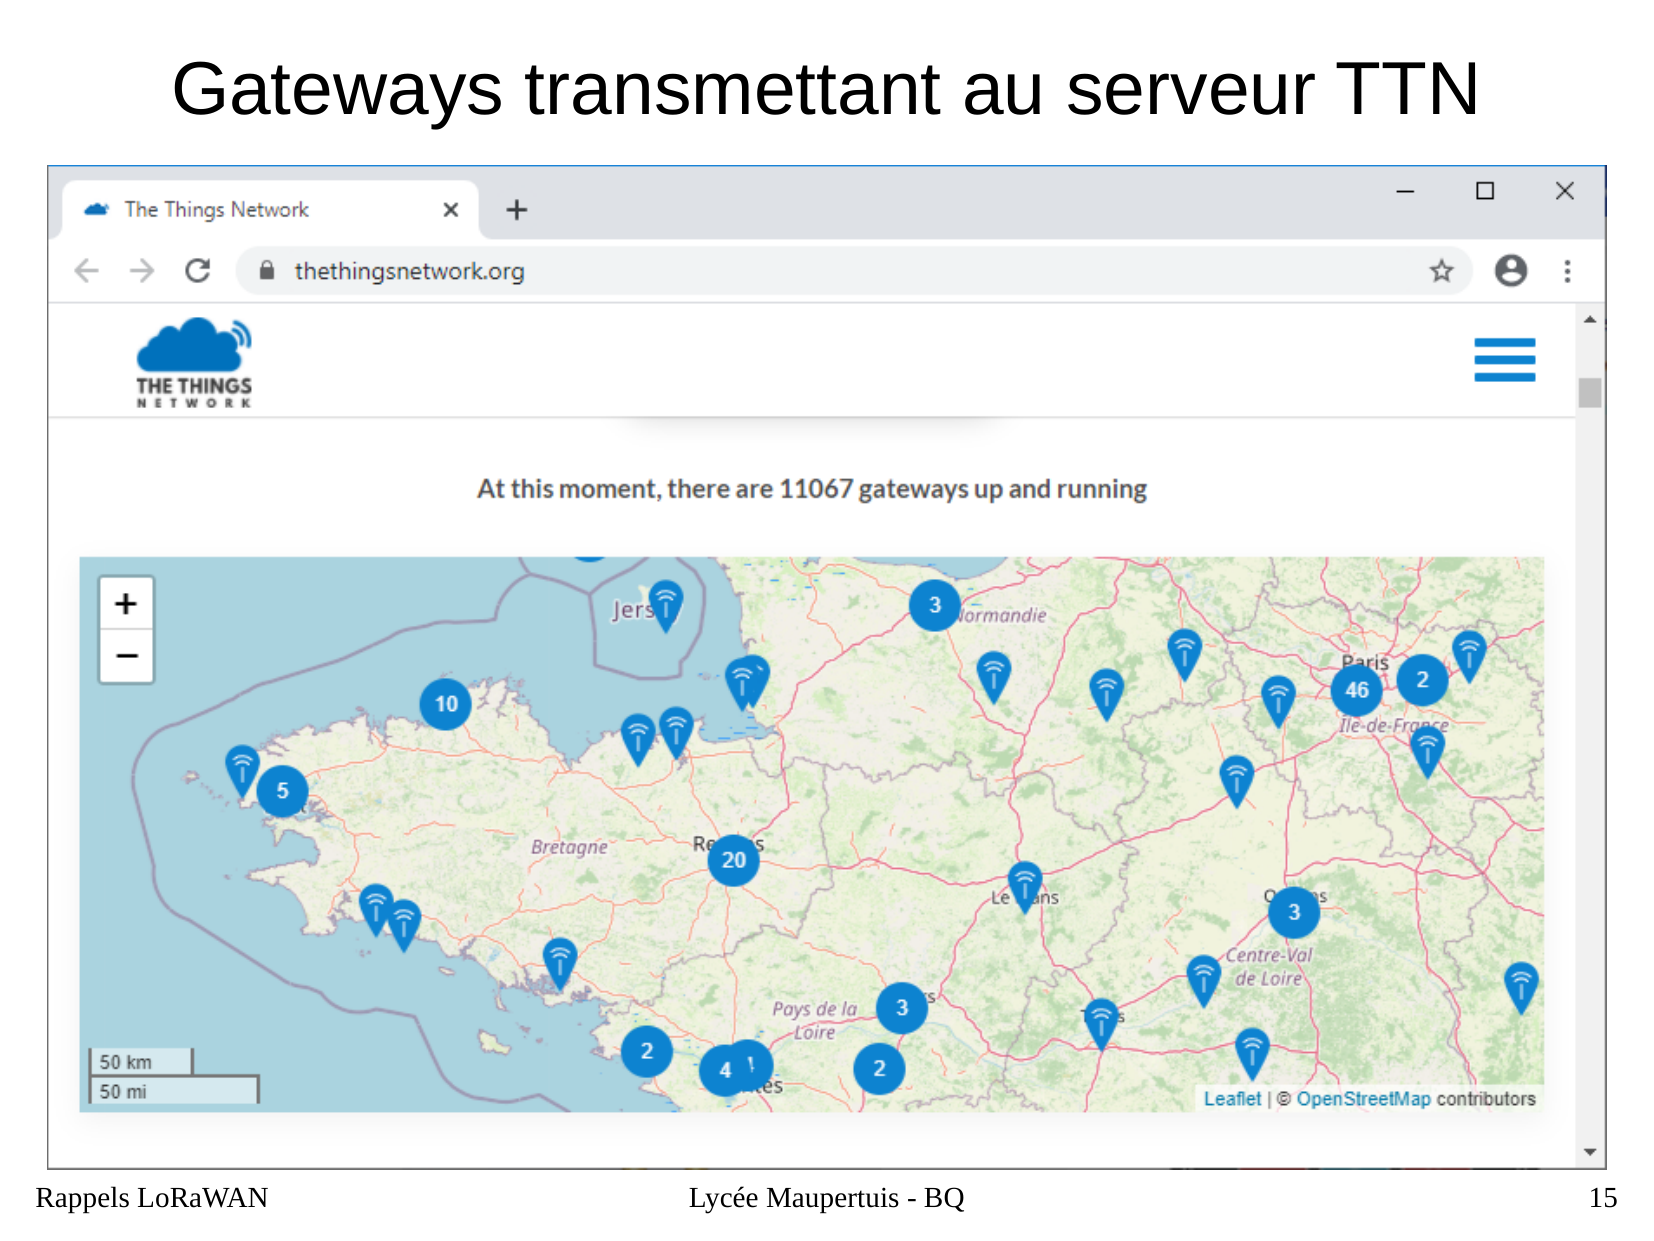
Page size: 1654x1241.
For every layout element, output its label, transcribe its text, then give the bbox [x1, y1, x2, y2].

title Gateways transmettant au serveur TTN [35, 35, 1619, 142]
picture [47, 165, 1607, 1170]
